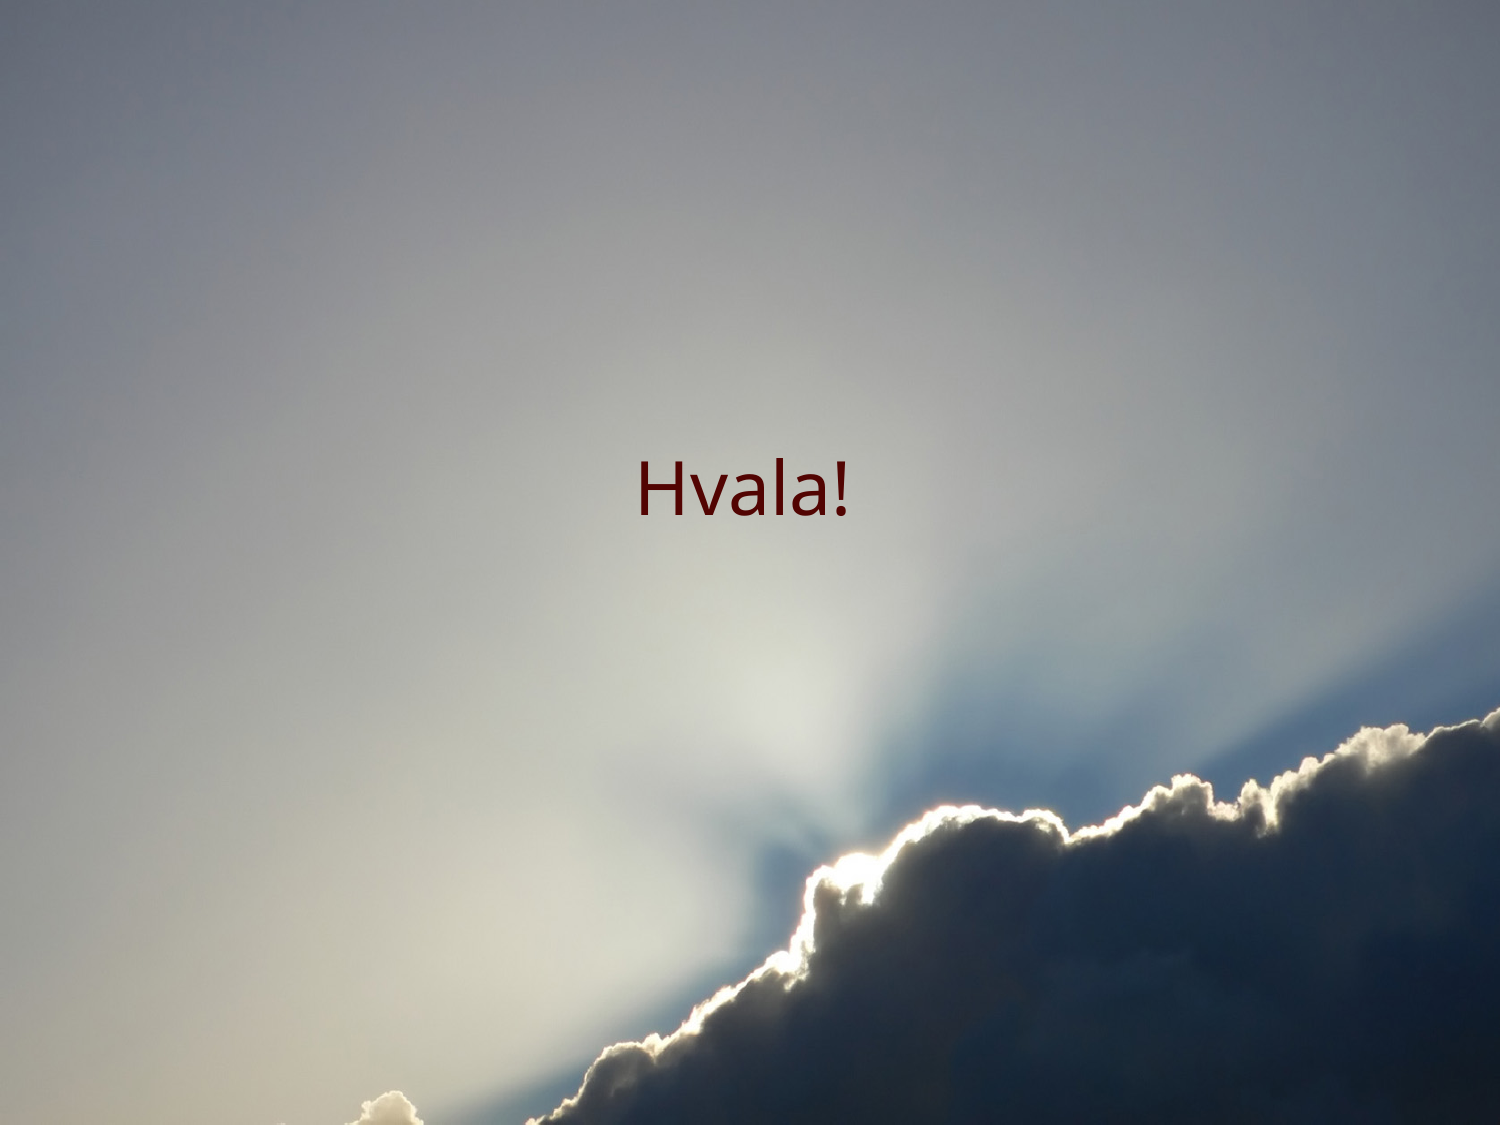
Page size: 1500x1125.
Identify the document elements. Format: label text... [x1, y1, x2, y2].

text_box Hvala! [620, 432, 845, 539]
picture [0, 0, 1500, 1125]
